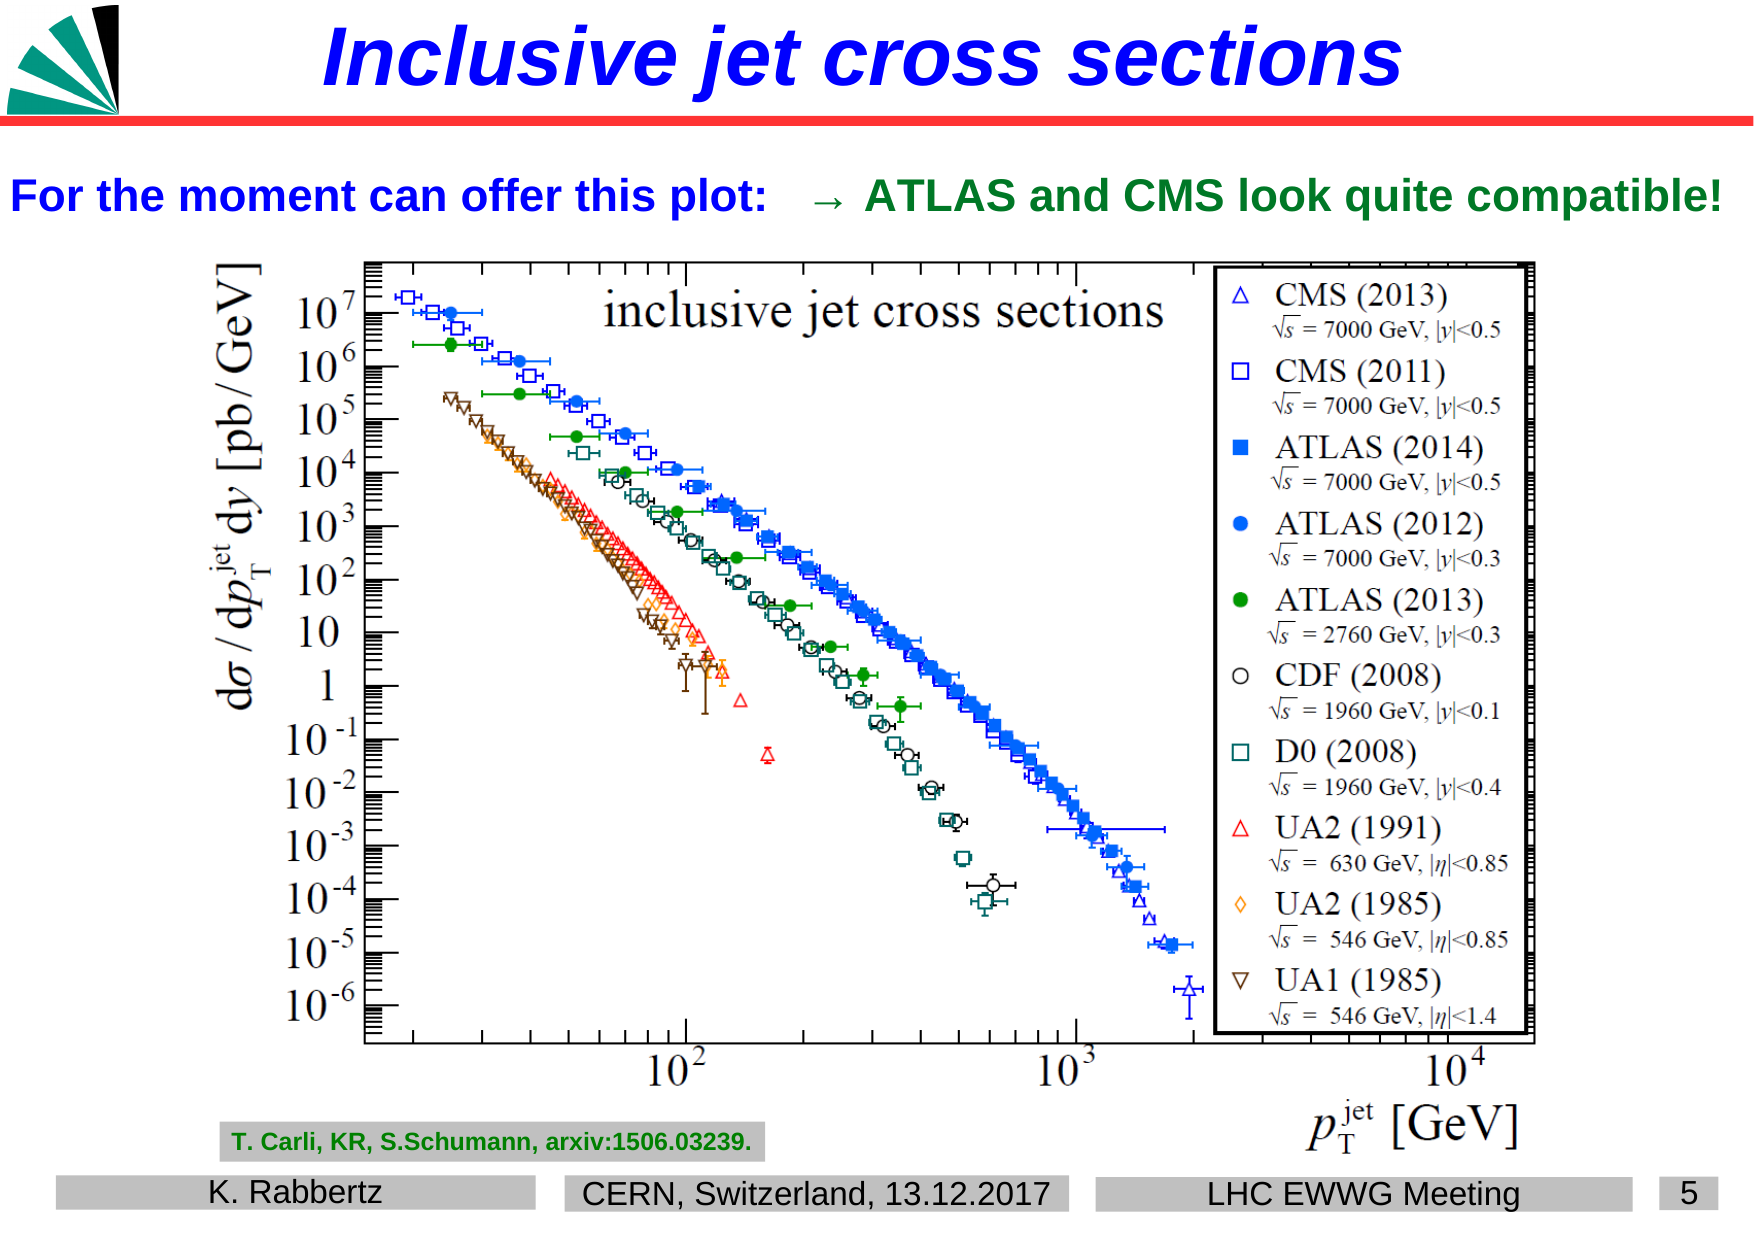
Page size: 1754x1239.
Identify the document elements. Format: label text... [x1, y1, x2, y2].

text_box → ATLAS and CMS look quite compatible! [793, 163, 1741, 227]
text_box For the moment can offer this plot: [0, 163, 791, 227]
picture [201, 247, 1553, 1165]
text_box T. Carli, KR, S.Schumann, arxiv:1506.03239. [219, 1121, 762, 1162]
picture [7, 5, 119, 116]
title Inclusive jet cross sections [123, 0, 1606, 114]
